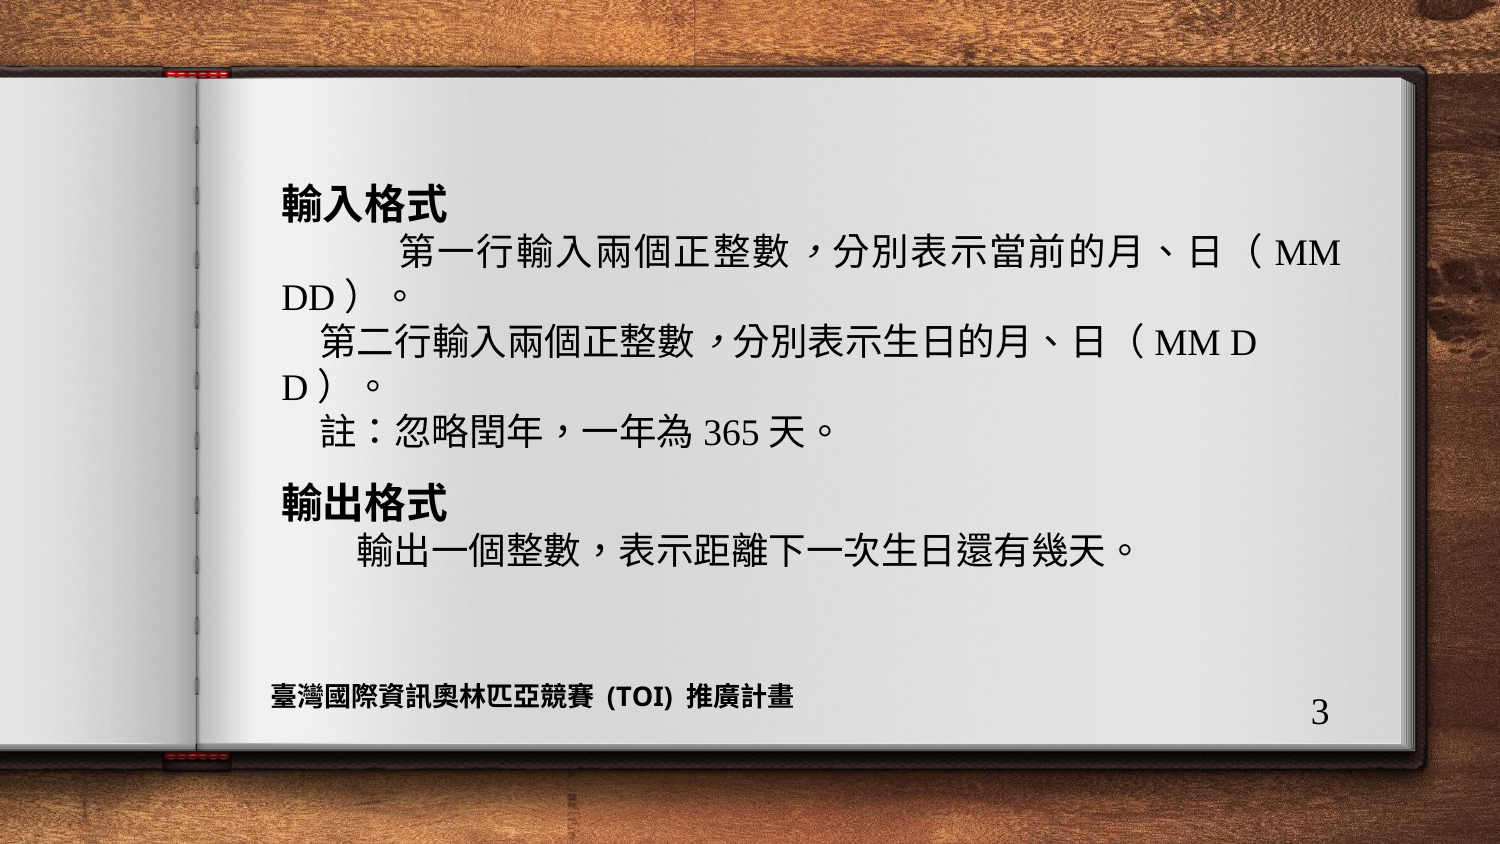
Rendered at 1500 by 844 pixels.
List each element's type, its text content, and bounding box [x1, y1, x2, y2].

text_box 輸入格式 第一行輸入兩個正整數，分別表示當前的月、日（MM DD）。 第二行輸入兩個正整數，分別表示生日的月、日（MM DD）。 註：忽略閏年，一年為365天。 [266, 171, 1356, 470]
text_box 輸出格式 輸出一個整數，表示距離下一次生日還有幾天。 [266, 470, 1368, 625]
text_box 3 [1295, 672, 1386, 737]
